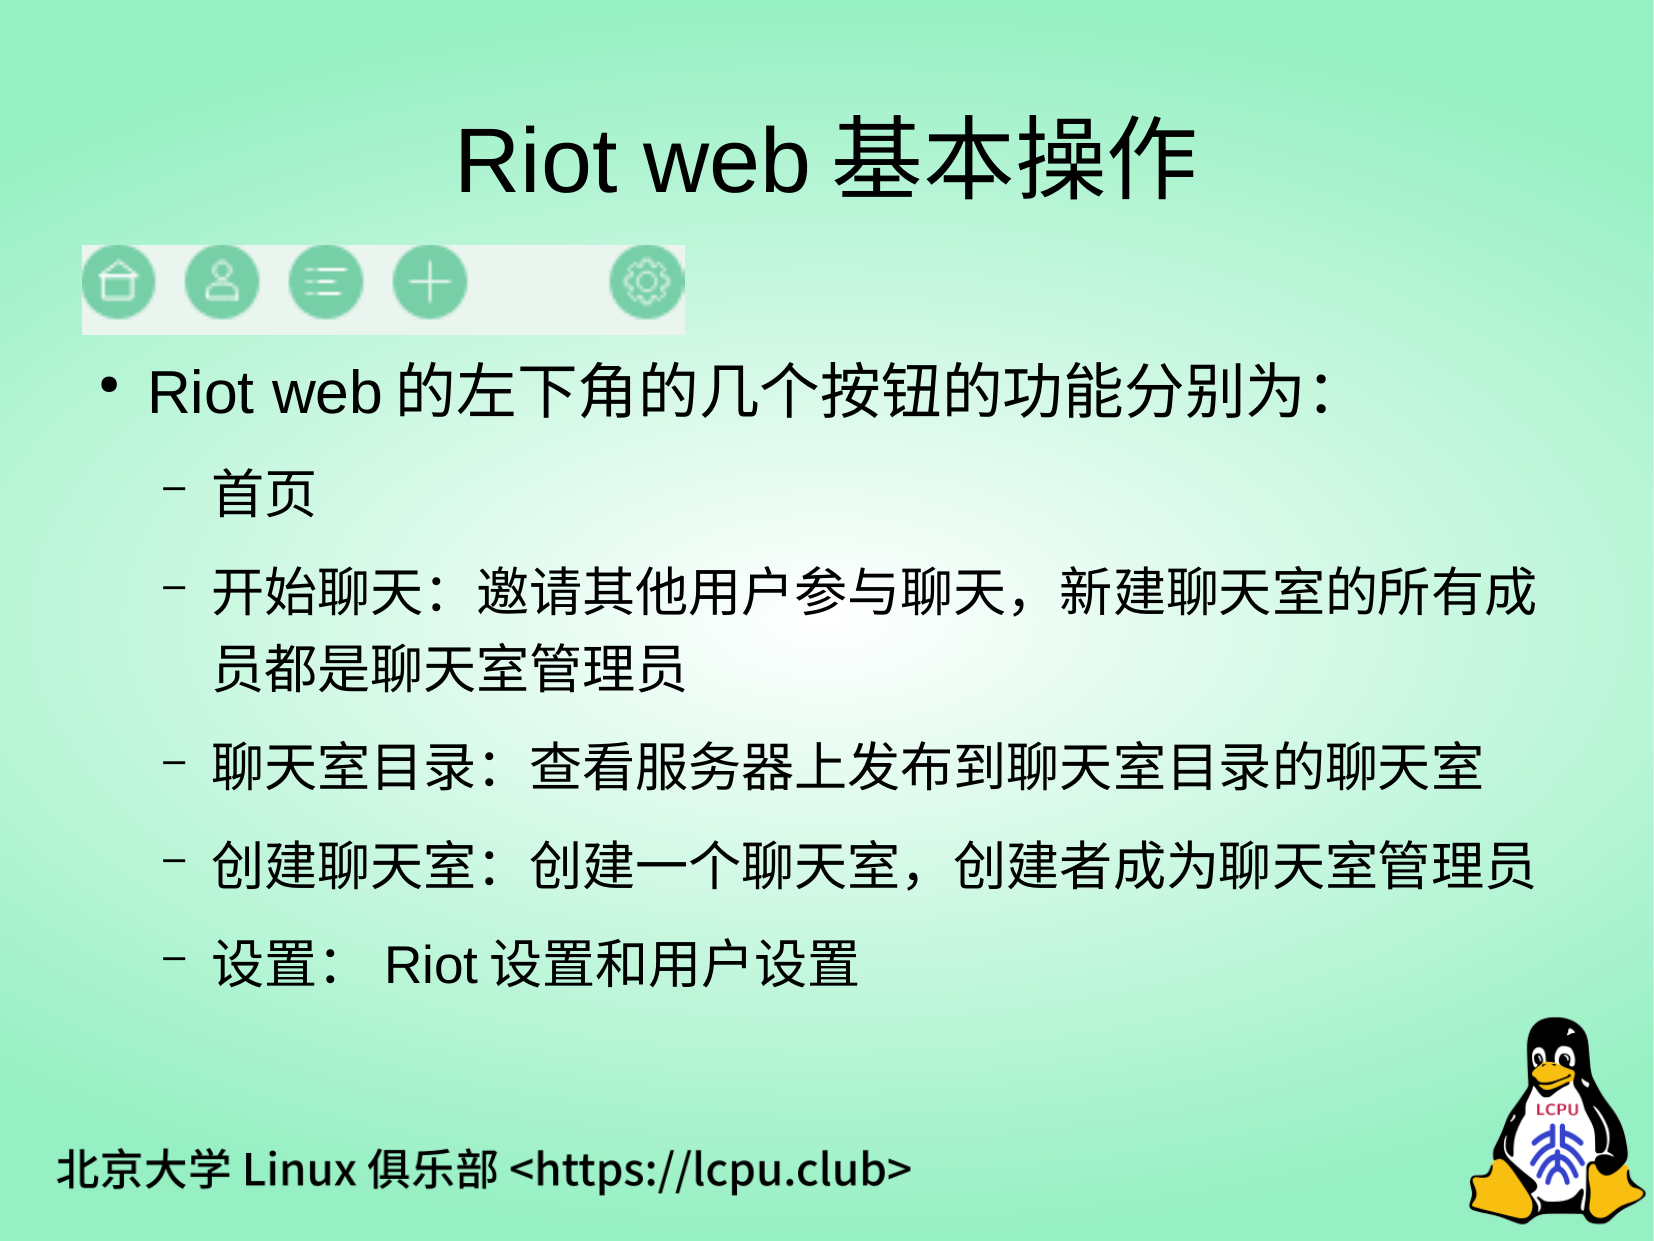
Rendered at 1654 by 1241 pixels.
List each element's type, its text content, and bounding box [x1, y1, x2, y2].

picture [0, 0, 1654, 1241]
title Riot web基本操作 [82, 49, 1571, 257]
list Riot web的左下角的几个按钮的功能分别为： 首页 开始聊天：邀请其他用户参与聊天，新建聊天室的所有成员都是聊天室管理员 聊天室目录：查看服务器上发布到聊天室目录的聊天室 创建聊天室：创建一个聊天室，创建者成为聊天室管理员 设置：Riot设置和用户设置 [82, 342, 1571, 1009]
